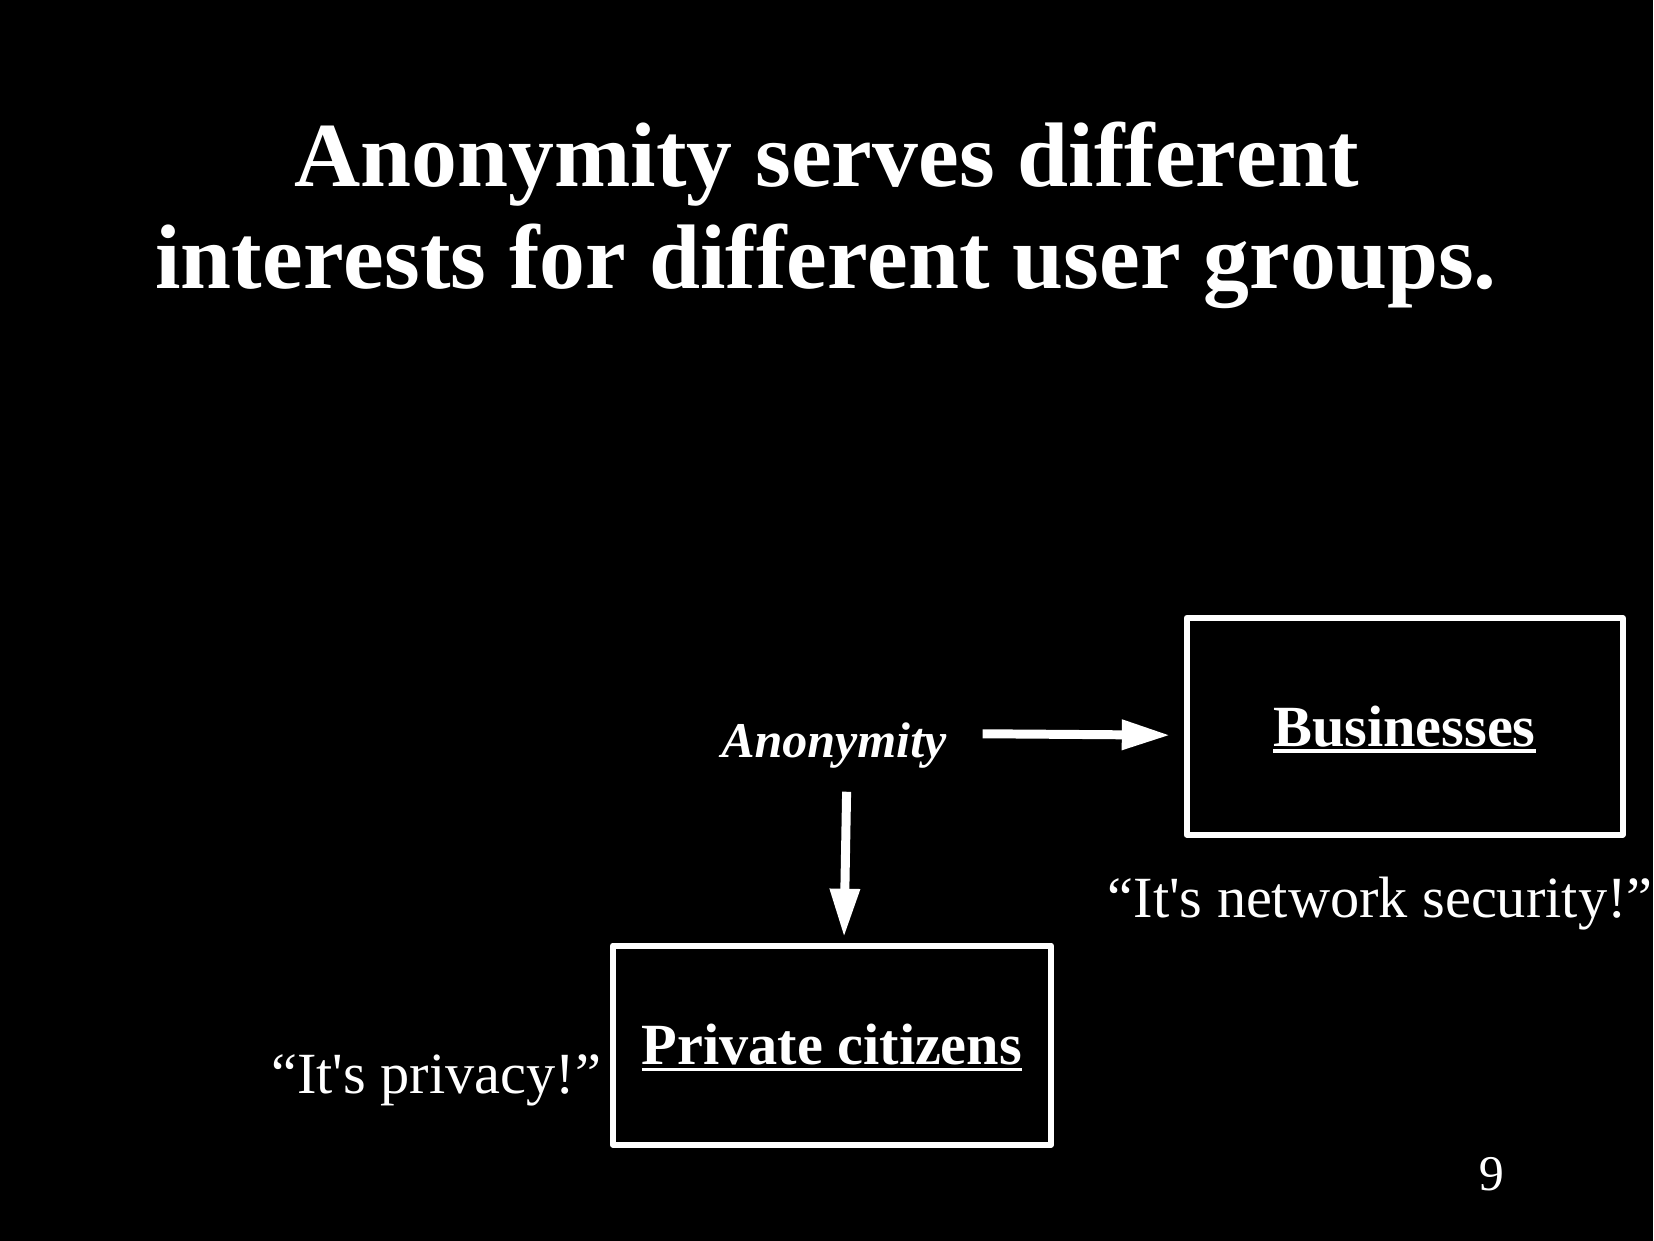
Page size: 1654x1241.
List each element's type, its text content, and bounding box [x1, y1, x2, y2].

title Anonymity serves different interests for different user groups. [121, 86, 1534, 327]
text_box Anonymity [632, 668, 1036, 813]
text_box Private citizens [612, 945, 1052, 1145]
text_box “It's privacy!” [271, 1041, 602, 1112]
text_box Businesses [1186, 617, 1623, 835]
text_box “It's network security!” [1107, 865, 1653, 936]
